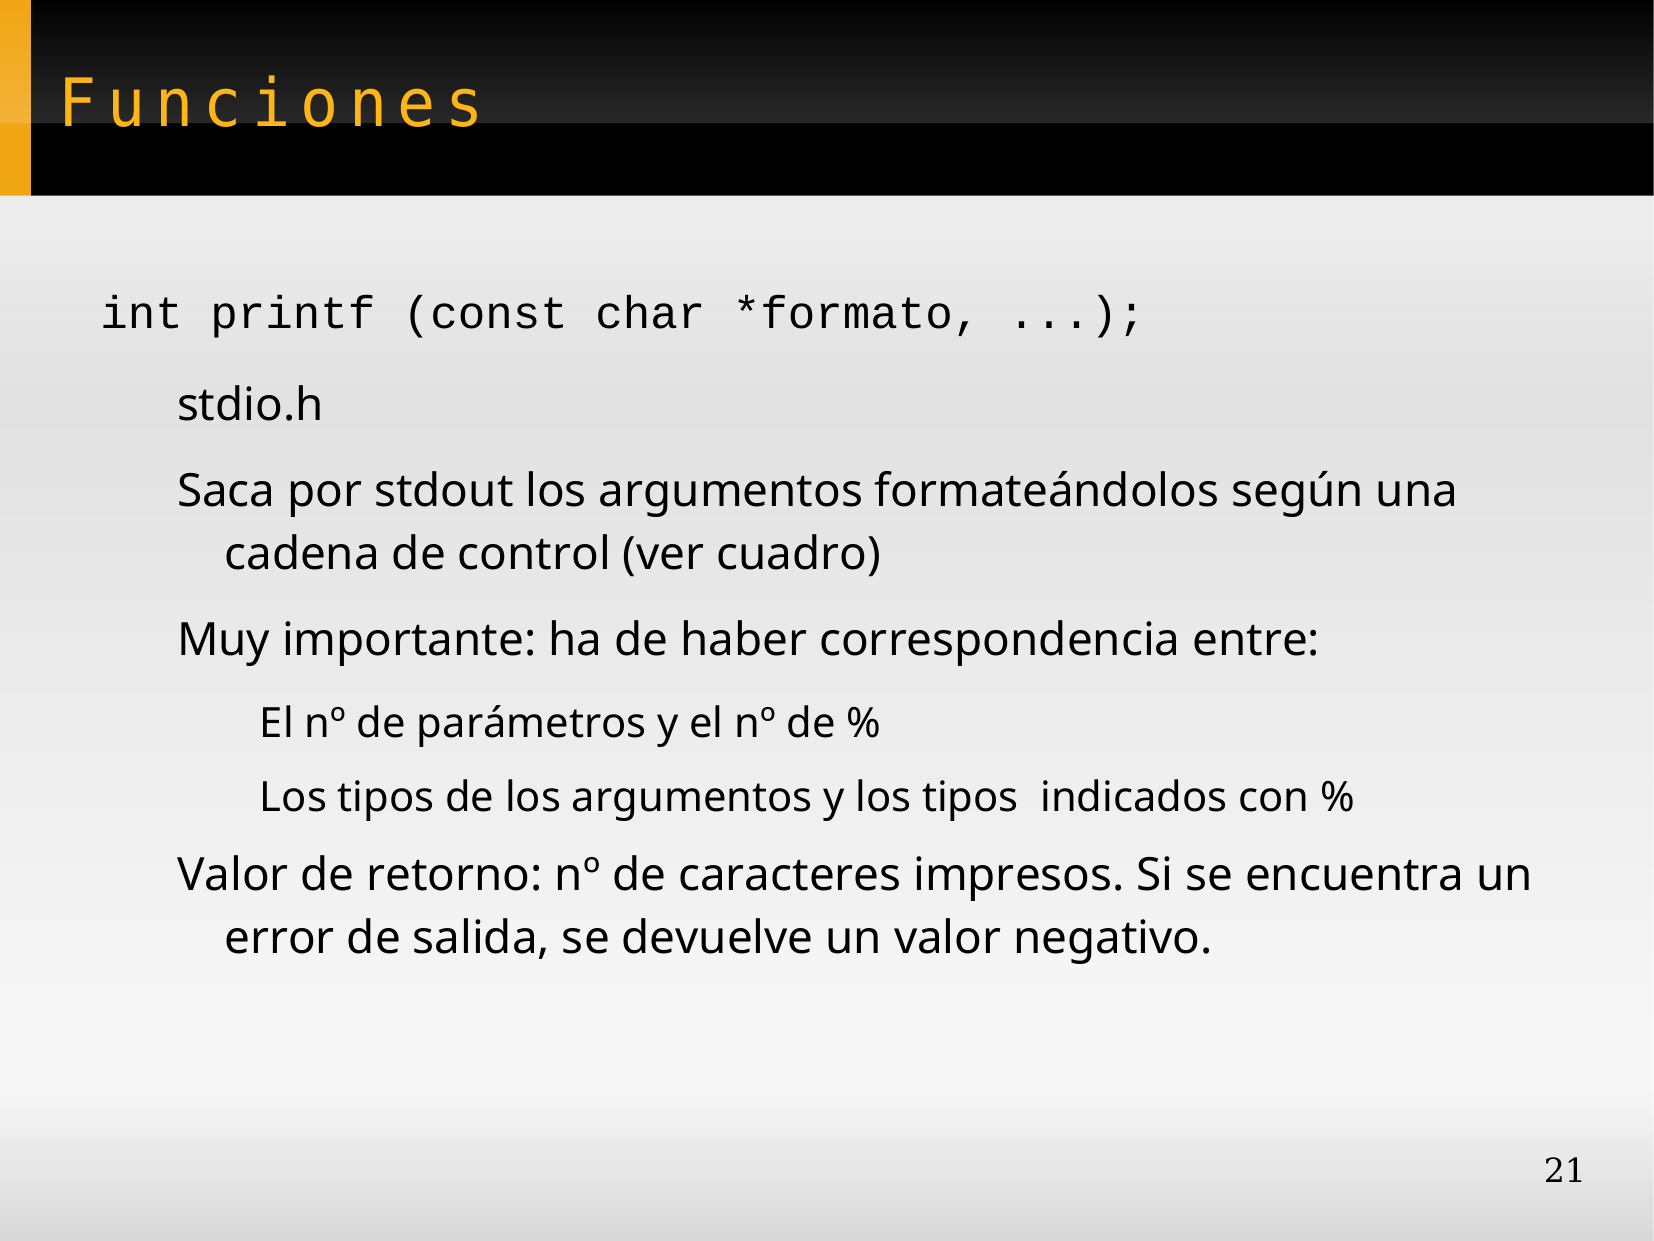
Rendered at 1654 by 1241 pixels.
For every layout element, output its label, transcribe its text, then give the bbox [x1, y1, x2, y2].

title Funciones [59, 29, 1506, 178]
picture [0, 0, 1654, 1241]
list int printf (const char *formato, ...); stdio.h Saca por stdout los argumentos formateándolos según una cadena de control (ver cuadro) Muy importante: ha de haber correspondencia entre: El nº de parámetros y el nº de % Los tipos de los argumentos y los tipos indicados con % Valor de retorno: nº de caracteres impresos. Si se encuentra un error de salida, se devuelve un valor negativo. [82, 290, 1571, 910]
